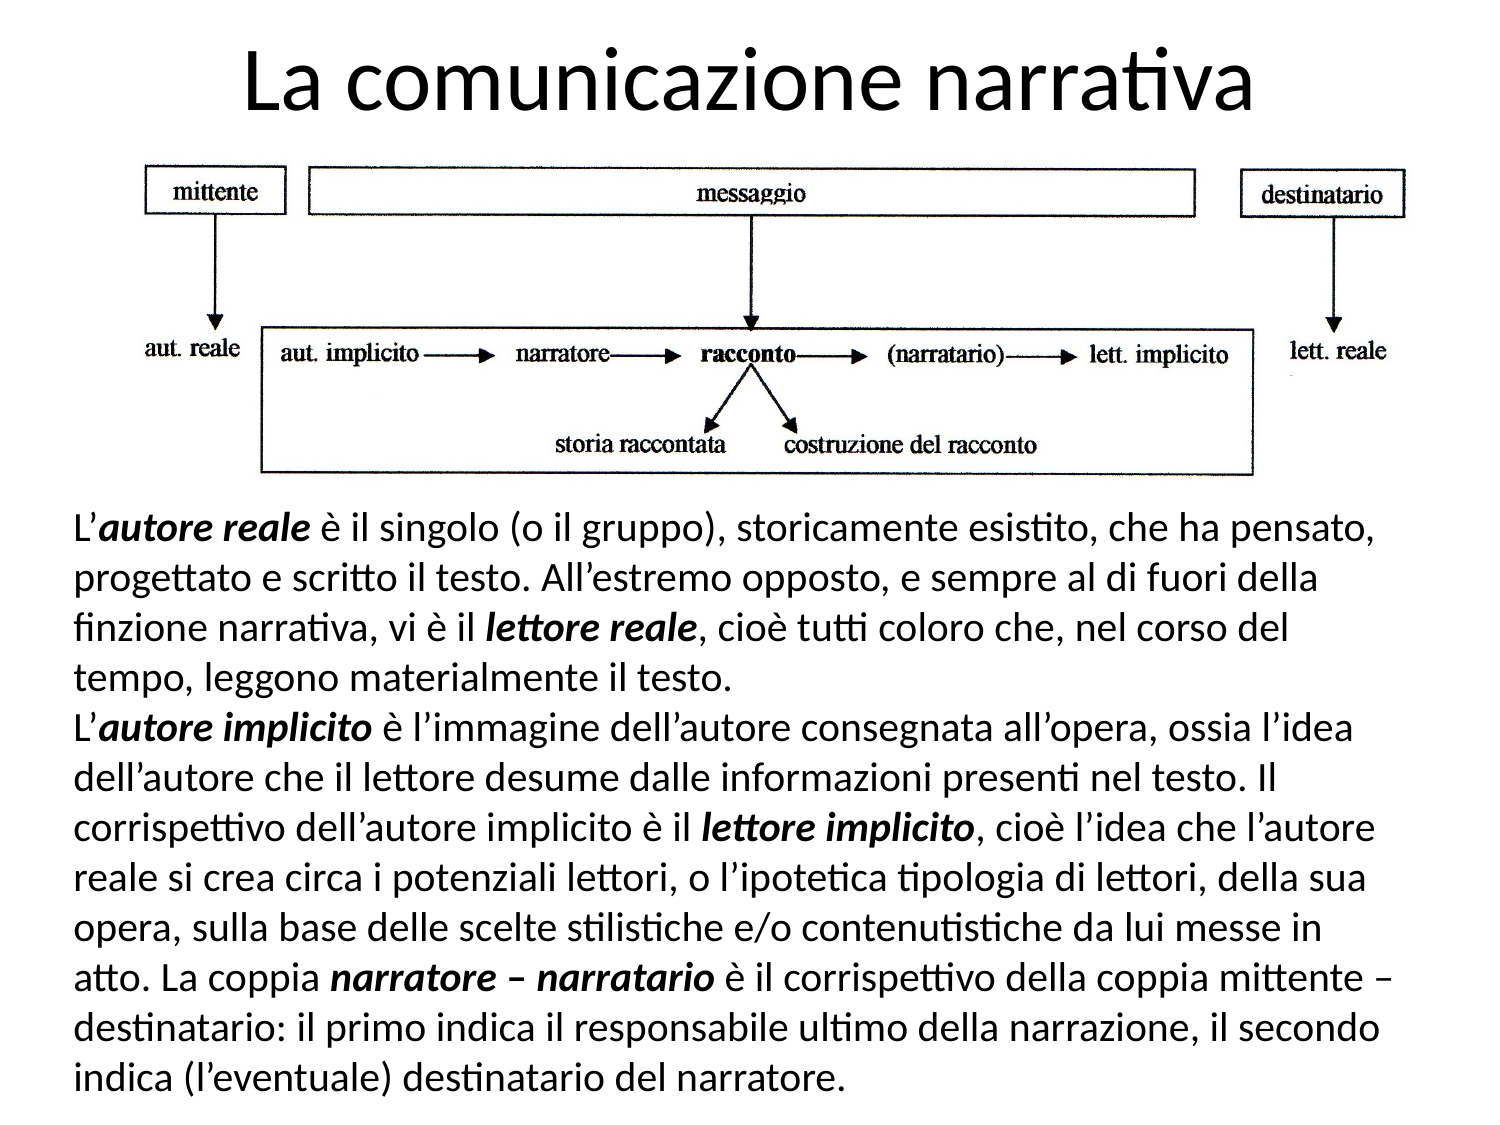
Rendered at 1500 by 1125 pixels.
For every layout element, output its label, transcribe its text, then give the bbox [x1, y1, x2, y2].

picture [84, 93, 1442, 516]
text_box La comunicazione narrativa [74, 11, 1425, 200]
text_box L’autore reale è il singolo (o il gruppo), storicamente esistito, che ha pensato, progettato e scritto il testo. All’estremo opposto, e sempre al di fuori della finzione narrativa, vi è il lettore reale, cioè tutti coloro che, nel corso del tempo, leggono materialmente il testo. L’autore implicito è l’immagine dell’autore consegnata all’opera, ossia l’idea dell’autore che il lettore desume dalle informazioni presenti nel testo. Il corrispettivo dell’autore implicito è il lettore implicito, cioè l’idea che l’autore reale si crea circa i potenziali lettori, o l’ipotetica tipologia di lettori, della sua opera, sulla base delle scelte stilistiche e/o contenutistiche da lui messe in atto. La coppia narratore – narratario è il corrispettivo della coppia mittente – destinatario: il primo indica il responsabile ultimo della narrazione, il secondo indica (l’eventuale) destinatario del narratore. [58, 492, 1418, 1108]
